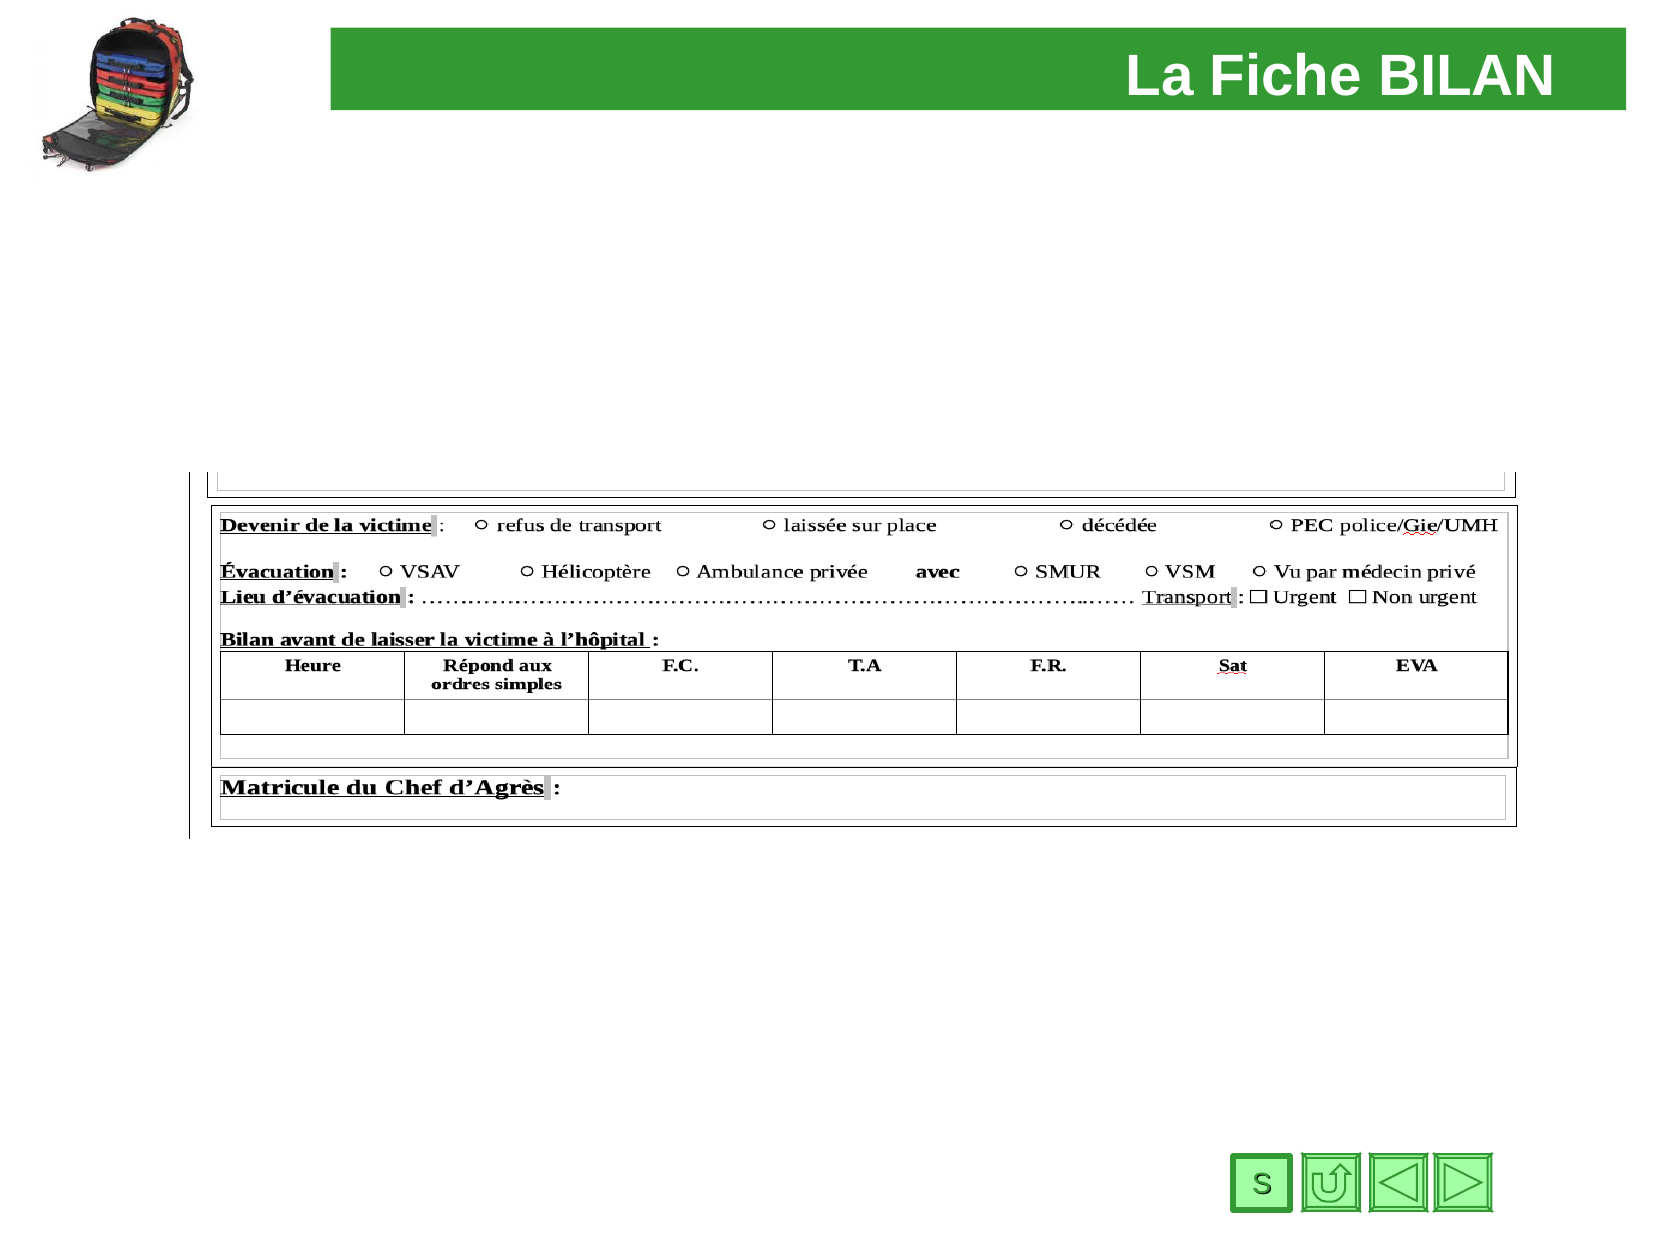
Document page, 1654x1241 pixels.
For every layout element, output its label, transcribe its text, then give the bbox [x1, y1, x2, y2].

picture [188, 472, 1548, 839]
picture [29, 5, 201, 183]
text_box La Fiche BILAN [968, 35, 1571, 116]
